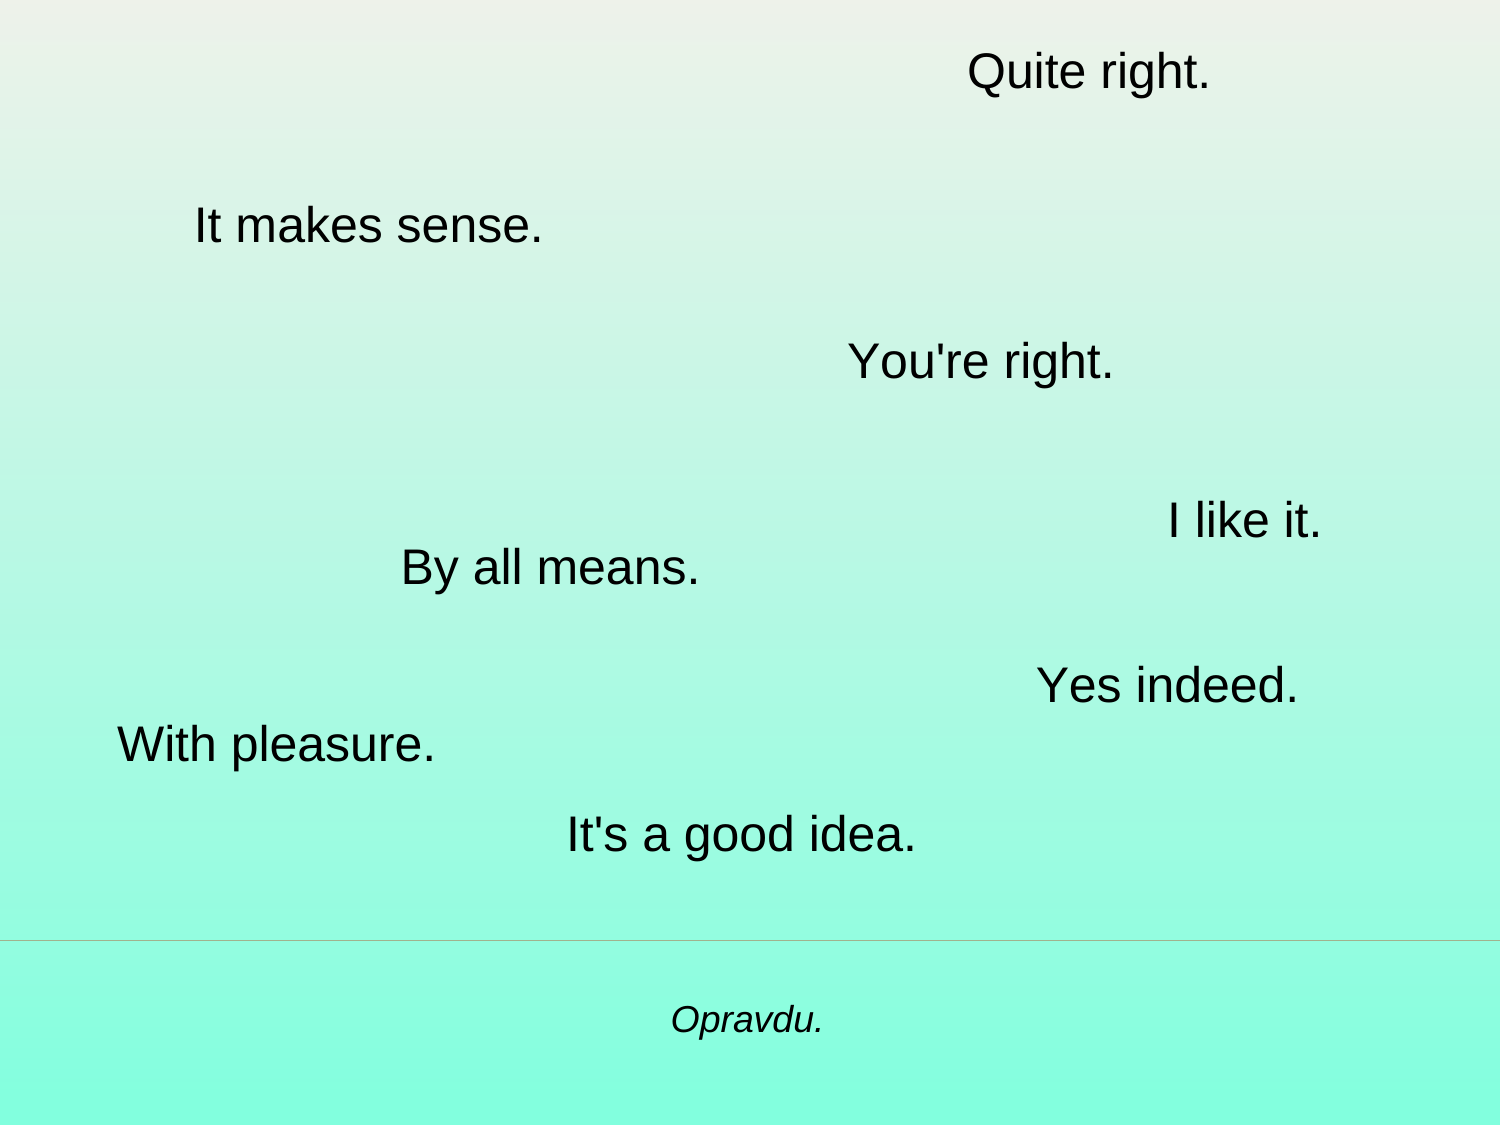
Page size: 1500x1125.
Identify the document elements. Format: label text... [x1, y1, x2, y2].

text_box It's a good idea. [551, 793, 933, 870]
text_box By all means. [385, 527, 716, 603]
text_box Yes indeed. [1021, 645, 1315, 721]
text_box With pleasure. [102, 704, 452, 780]
text_box I like it. [1152, 479, 1338, 556]
text_box Quite right. [952, 30, 1227, 107]
text_box Opravdu. [655, 987, 840, 1049]
text_box You're right. [832, 321, 1131, 397]
text_box It makes sense. [178, 184, 560, 261]
